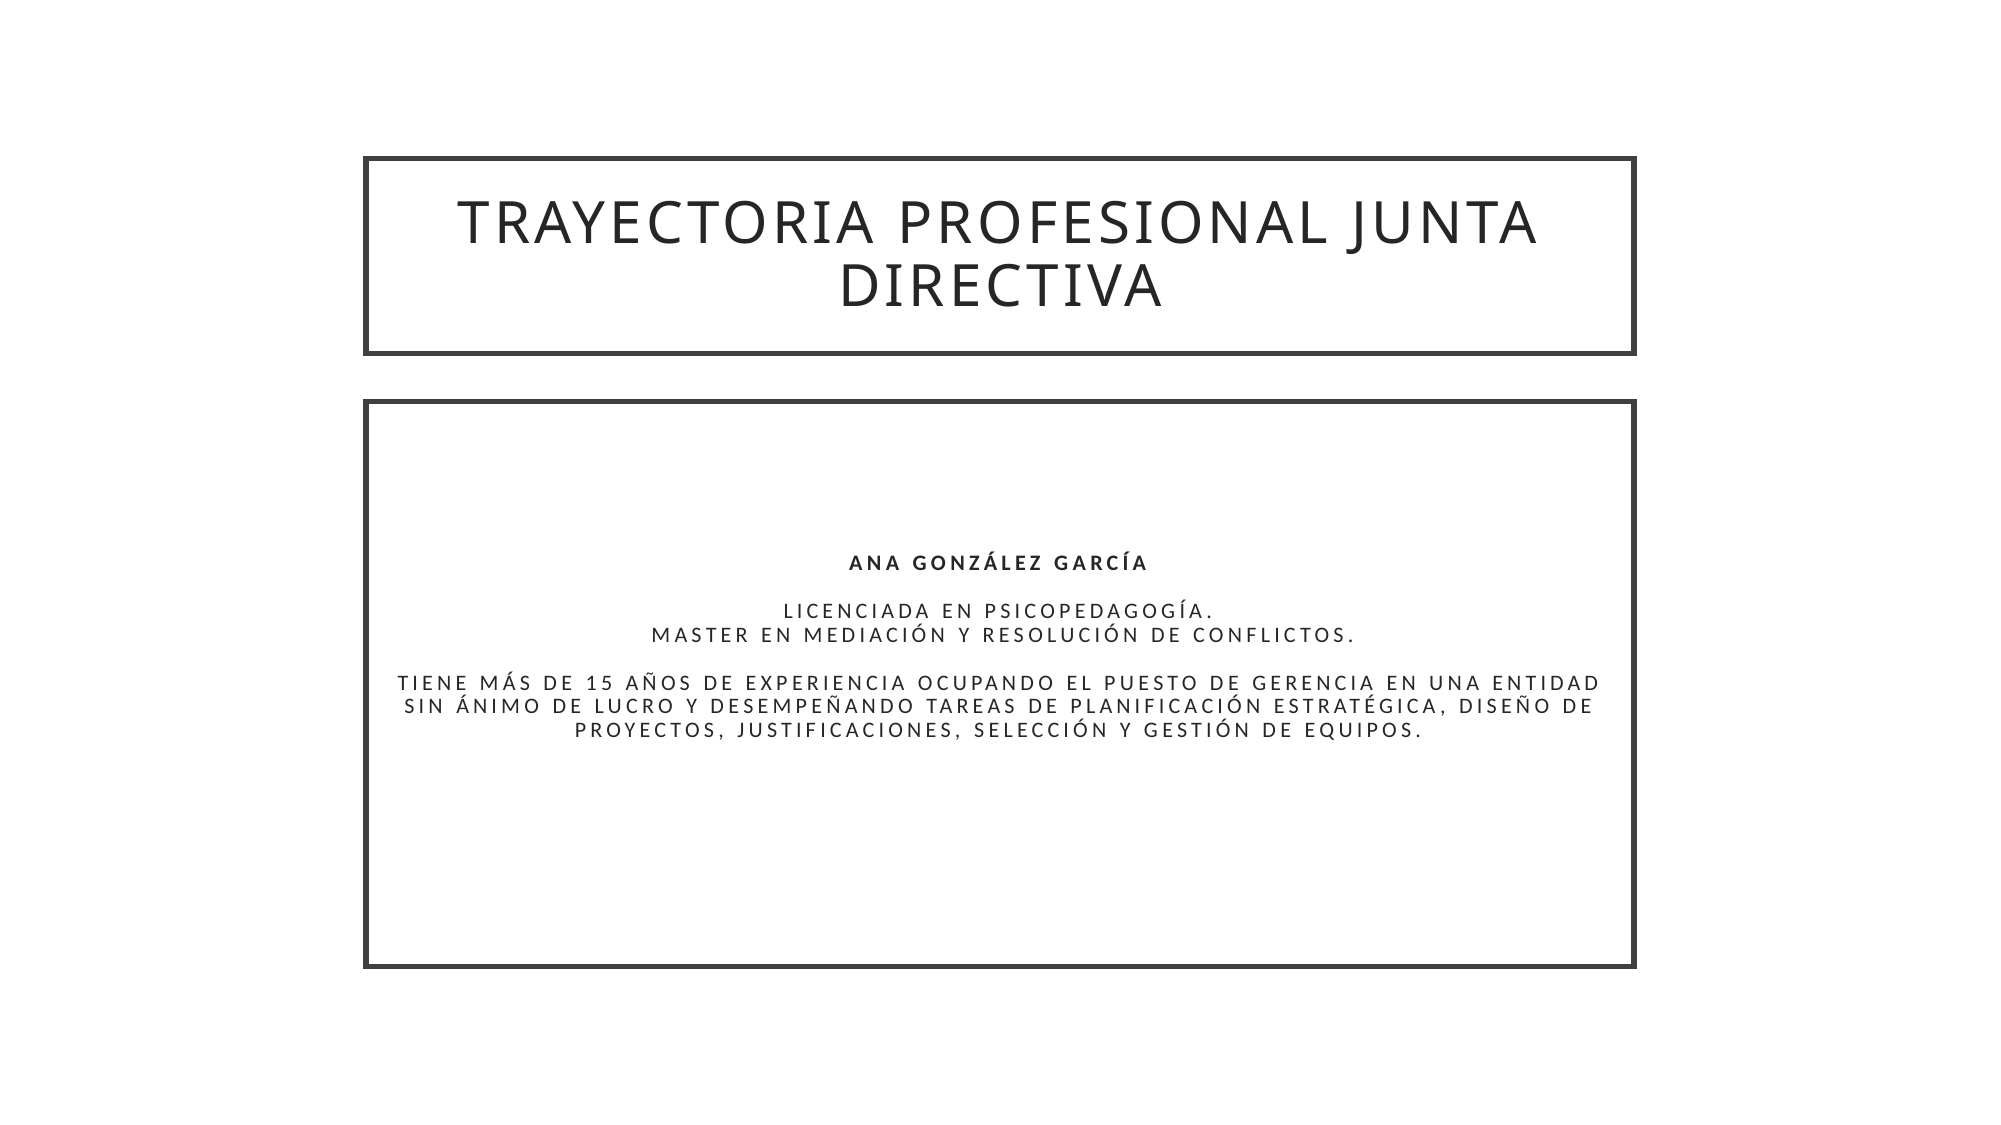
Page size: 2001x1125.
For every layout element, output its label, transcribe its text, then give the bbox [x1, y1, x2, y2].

title Trayectoria profesional junta directiva [366, 158, 1634, 354]
title Ana González García Licenciada en Psicopedagogía. Master en Mediación y resolución de conflictos. Tiene más de 15 años de experiencia ocupando el puesto de gerencia en una entidad sin ánimo de lucro y desempeñando tareas de planificación estratégica, diseño de proyectos, justificaciones, selección y gestión de equipos. [366, 401, 1634, 967]
